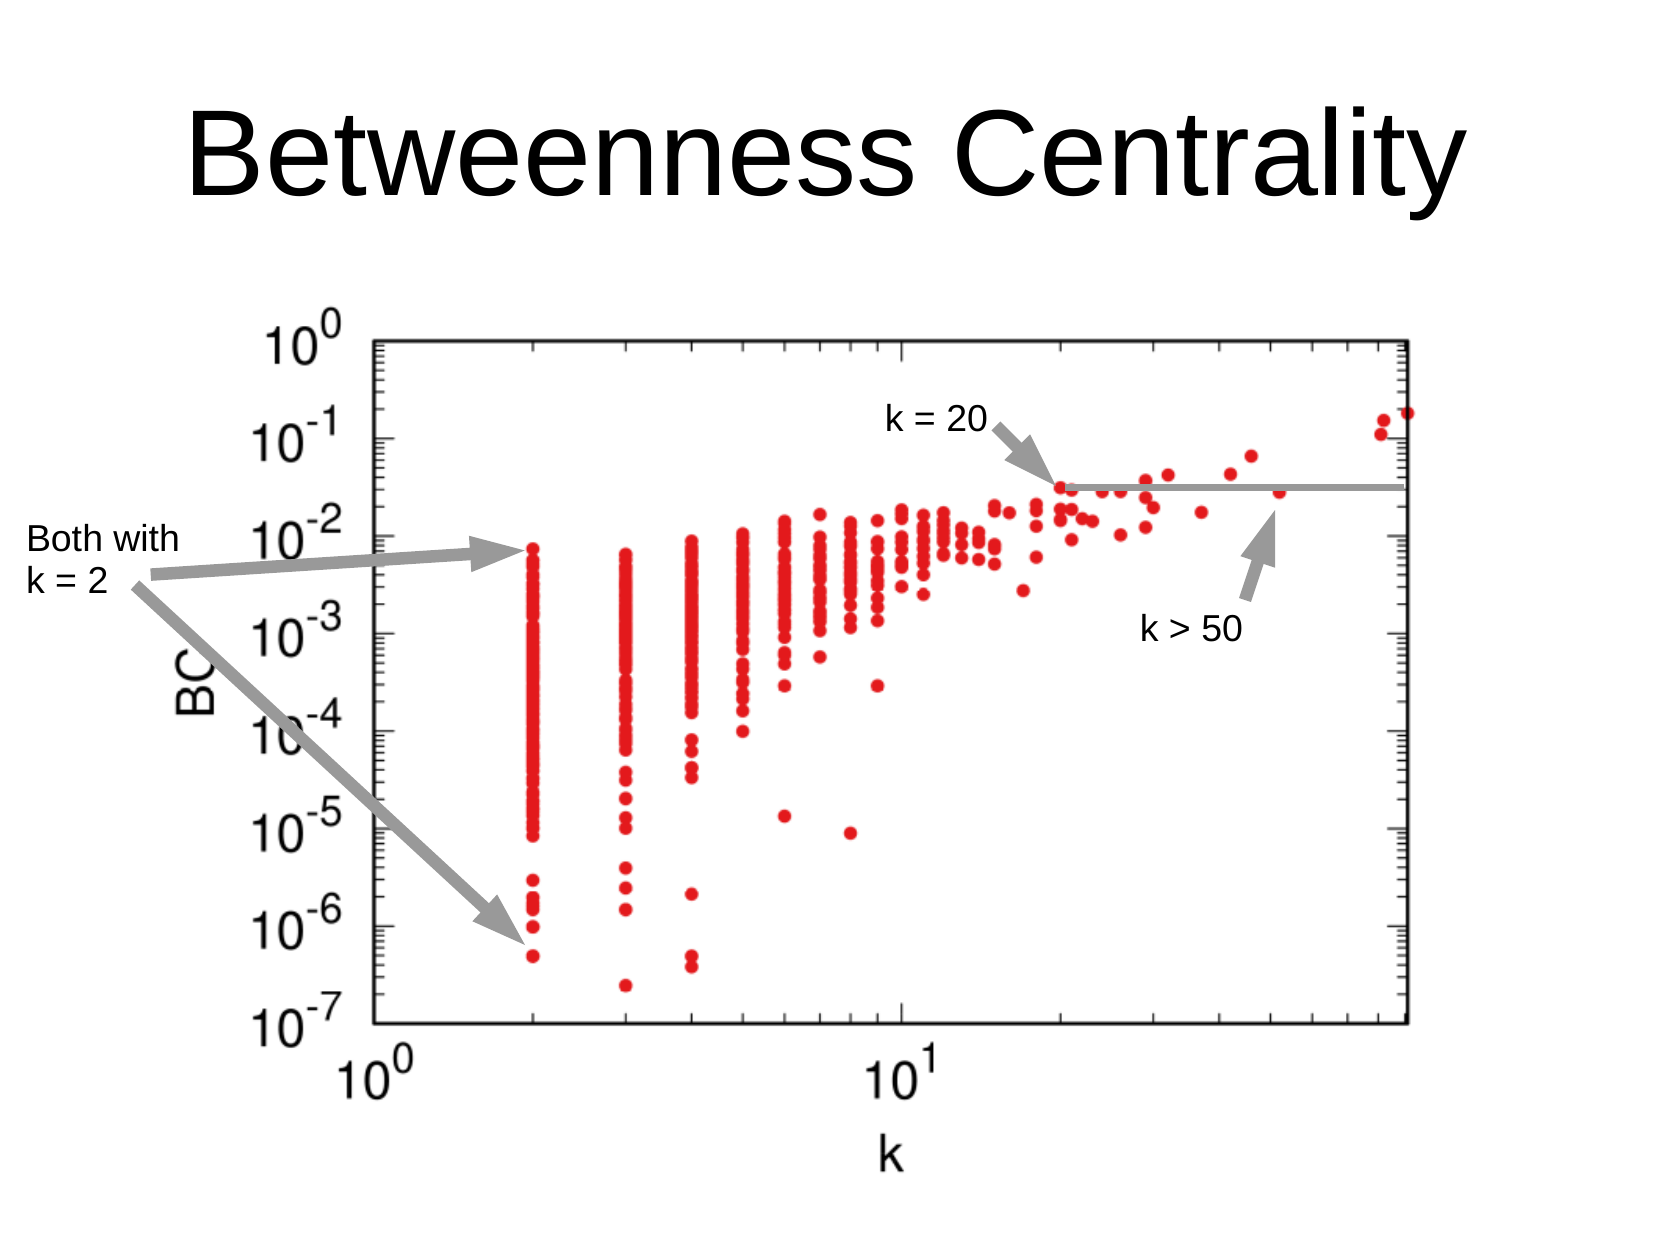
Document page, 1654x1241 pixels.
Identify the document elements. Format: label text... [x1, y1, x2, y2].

text_box k = 20 [870, 390, 1003, 441]
text_box Both with k = 2 [11, 510, 196, 605]
picture [150, 289, 1503, 1192]
title Betweenness Centrality [82, 49, 1571, 257]
text_box k > 50 [1125, 600, 1258, 651]
